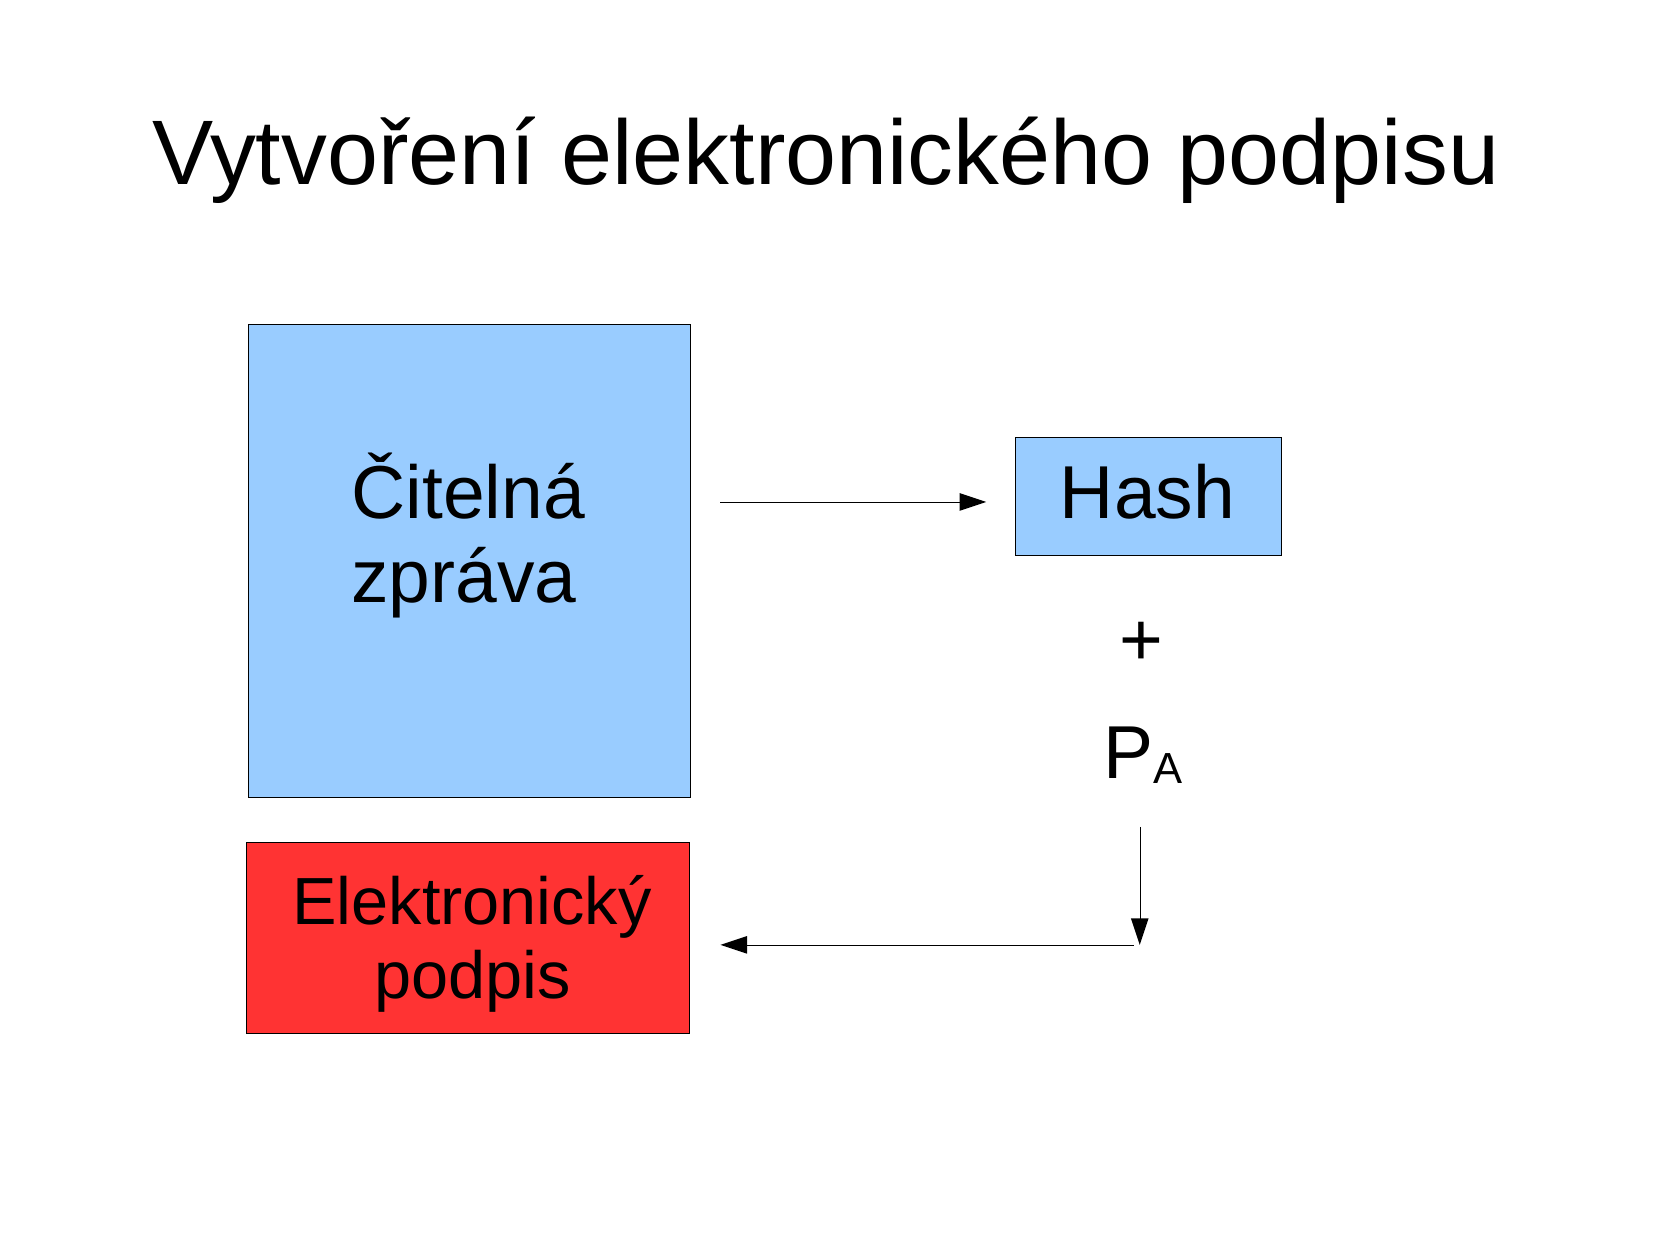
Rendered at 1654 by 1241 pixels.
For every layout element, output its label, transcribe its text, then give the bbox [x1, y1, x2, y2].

text_box [246, 842, 690, 1034]
text_box + [1104, 590, 1164, 690]
title Vytvoření elektronického podpisu [82, 56, 1571, 250]
text_box PA [1039, 703, 1247, 827]
text_box Hash [1045, 442, 1282, 542]
text_box [248, 324, 691, 798]
text_box Elektronický podpis [271, 856, 674, 1021]
text_box Čitelná zpráva [336, 442, 603, 650]
text_box [1015, 437, 1282, 556]
